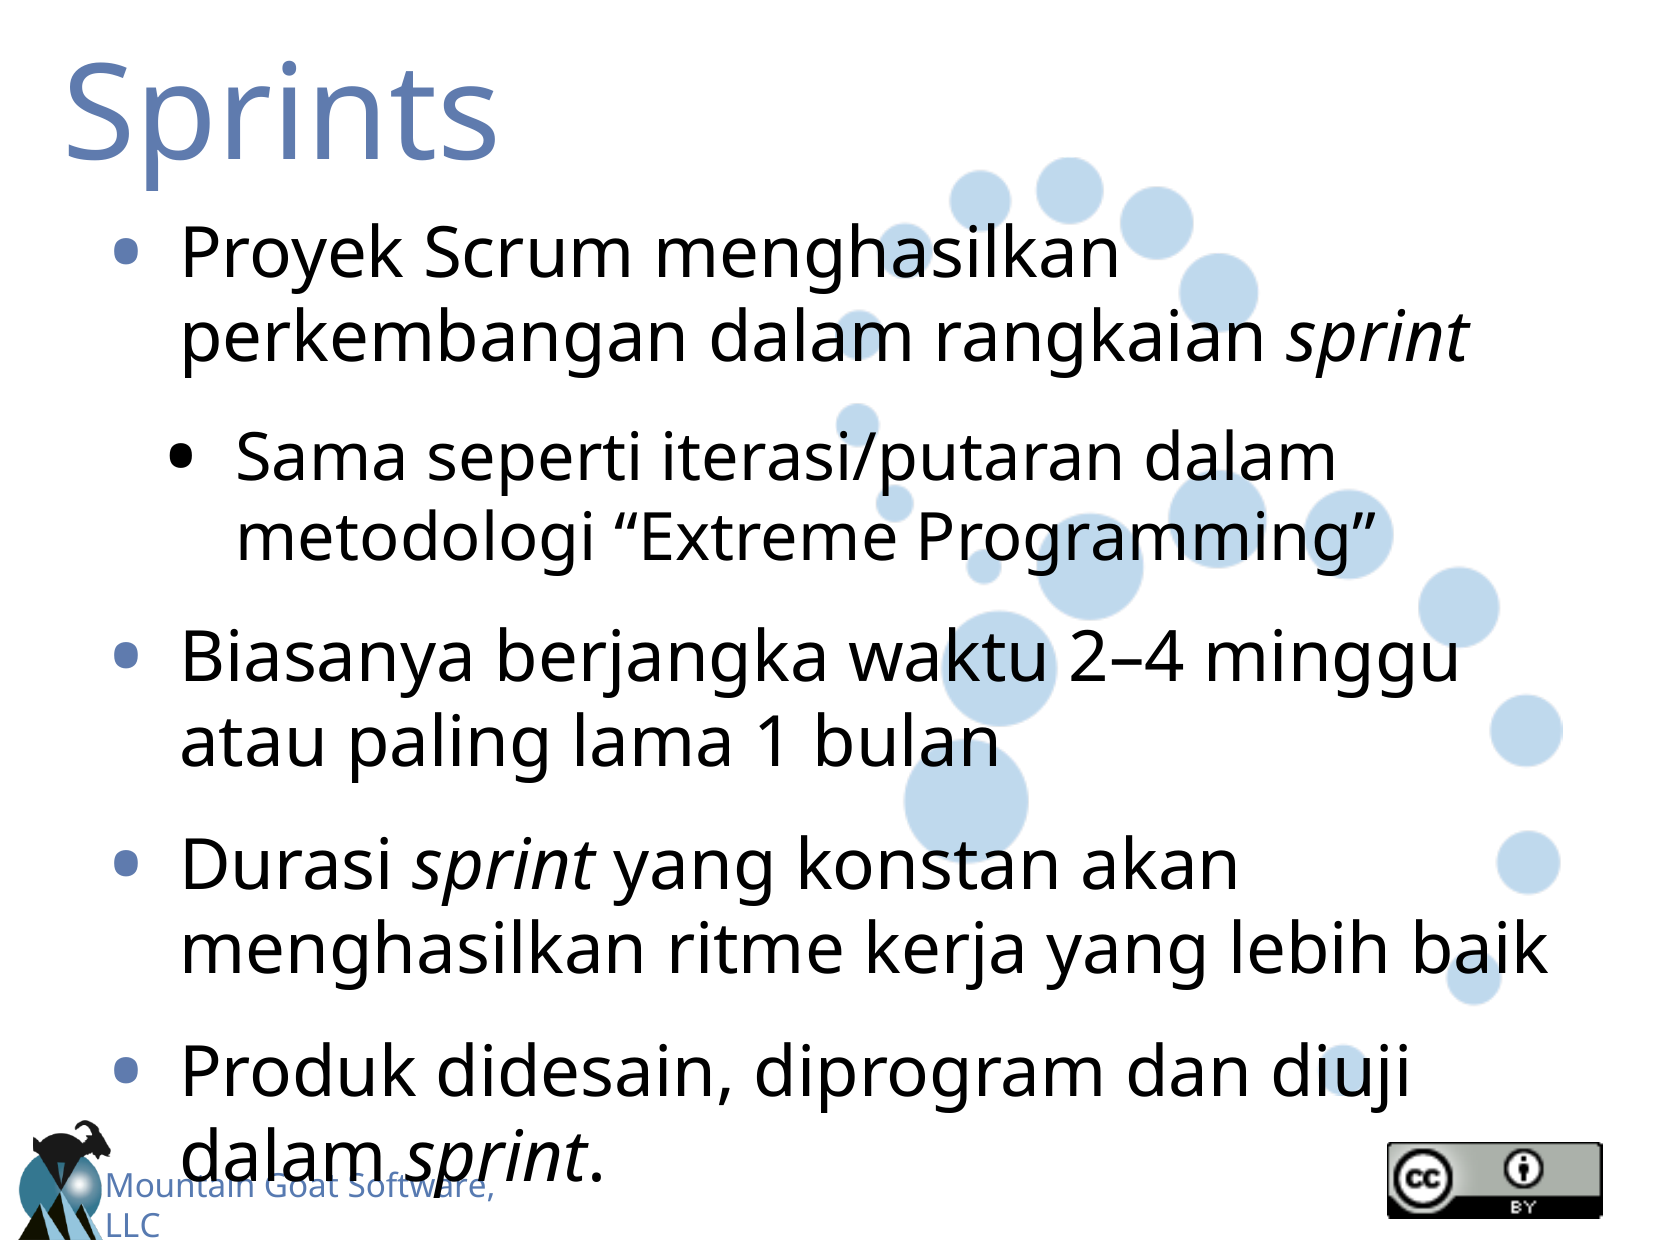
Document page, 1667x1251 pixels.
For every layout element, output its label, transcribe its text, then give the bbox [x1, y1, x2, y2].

picture [18, 1120, 58, 1240]
title Sprints [56, 18, 1609, 194]
picture [835, 194, 1563, 199]
list Proyek Scrum menghasilkan perkembangan dalam rangkaian sprint Sama seperti iterasi/putaran dalam metodologi “Extreme Programming” Biasanya berjangka waktu 2–4 minggu atau paling lama 1 bulan Durasi sprint yang konstan akan menghasilkan ritme kerja yang lebih baik Produk didesain, diprogram dan diuji dalam sprint. [58, 199, 1611, 1251]
